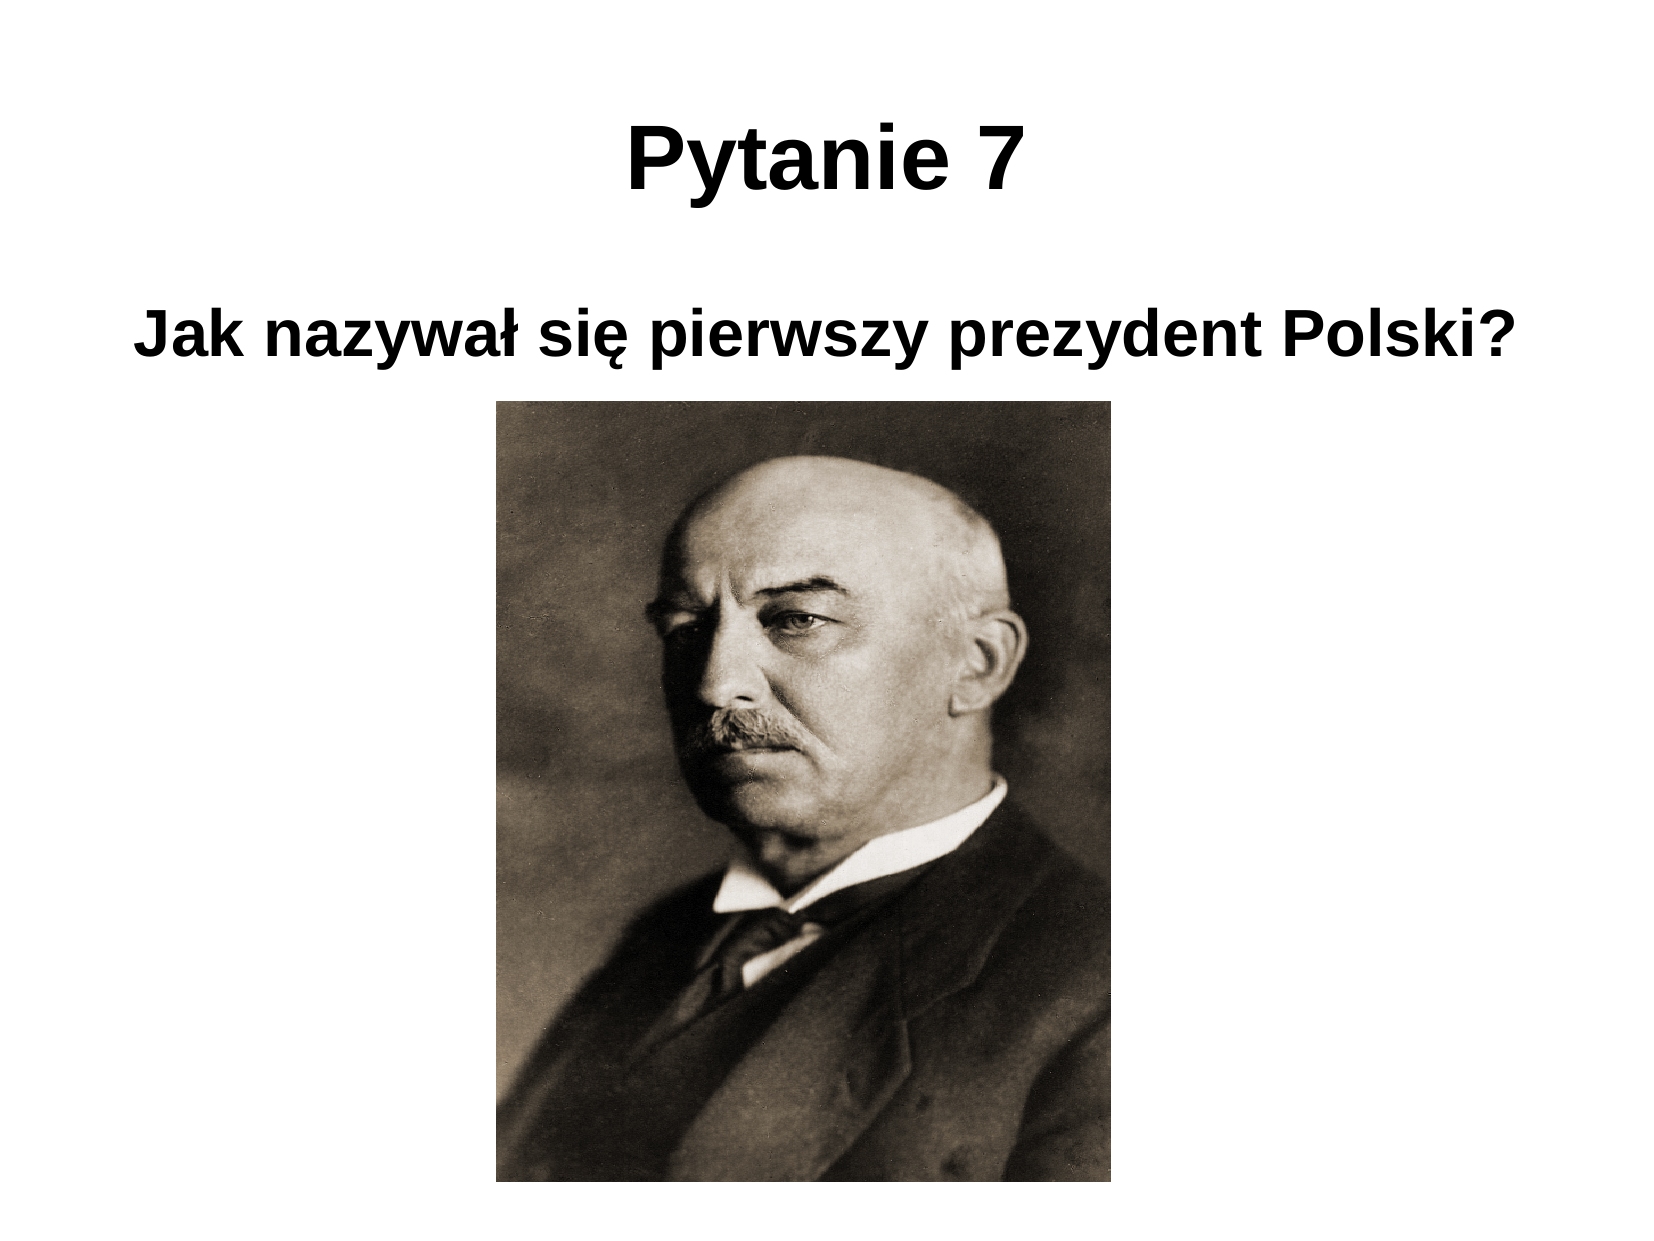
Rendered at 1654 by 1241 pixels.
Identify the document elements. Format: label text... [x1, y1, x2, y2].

list Jak nazywał się pierwszy prezydent Polski? [82, 290, 1571, 1109]
picture [496, 401, 1111, 1182]
title Pytanie 7 [82, 49, 1571, 257]
